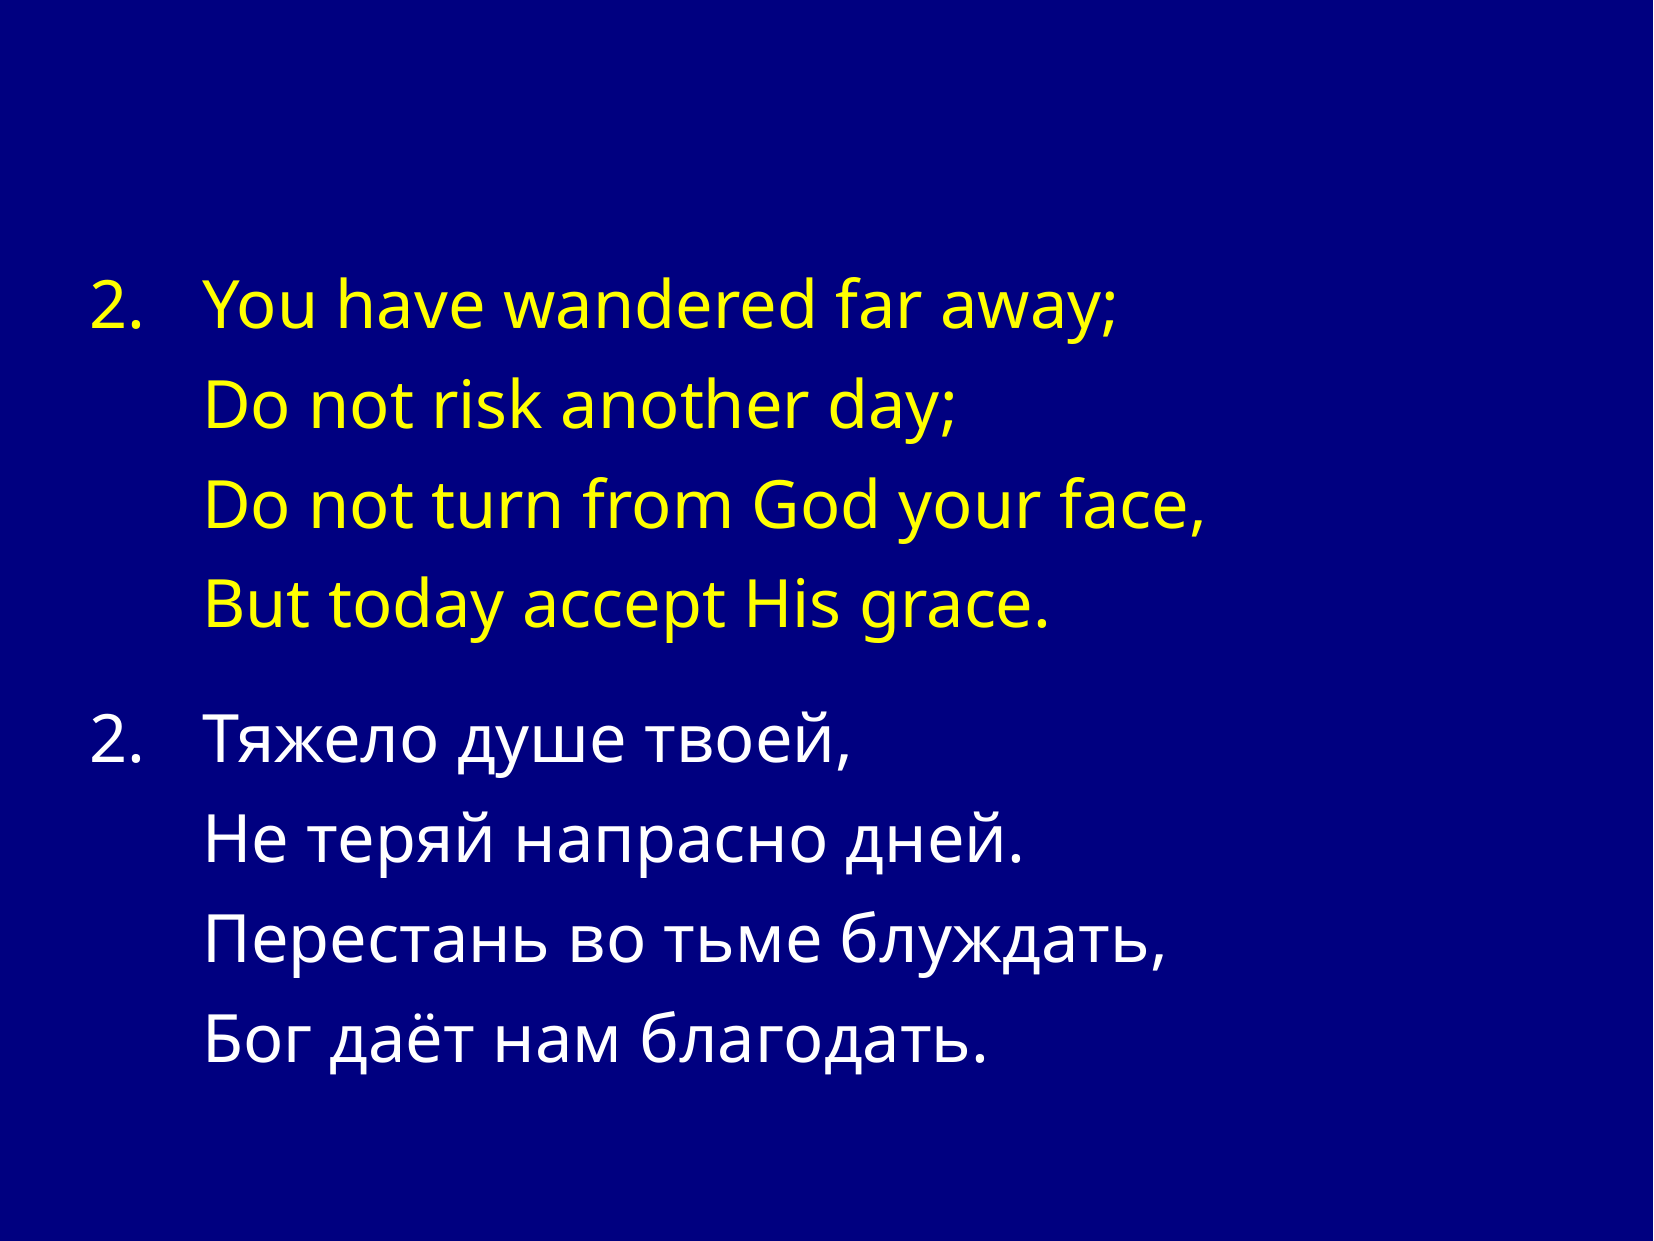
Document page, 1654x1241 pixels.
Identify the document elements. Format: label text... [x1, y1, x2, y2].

text_box 2. Тяжело душе твоей, Не теряй напрасно дней. Перестань во тьме блуждать, Бог даёт нам благодать. [75, 675, 1576, 1163]
text_box 2. You have wandered far away; Do not risk another day; Do not turn from God your face, But today accept His grace. [75, 150, 1576, 638]
